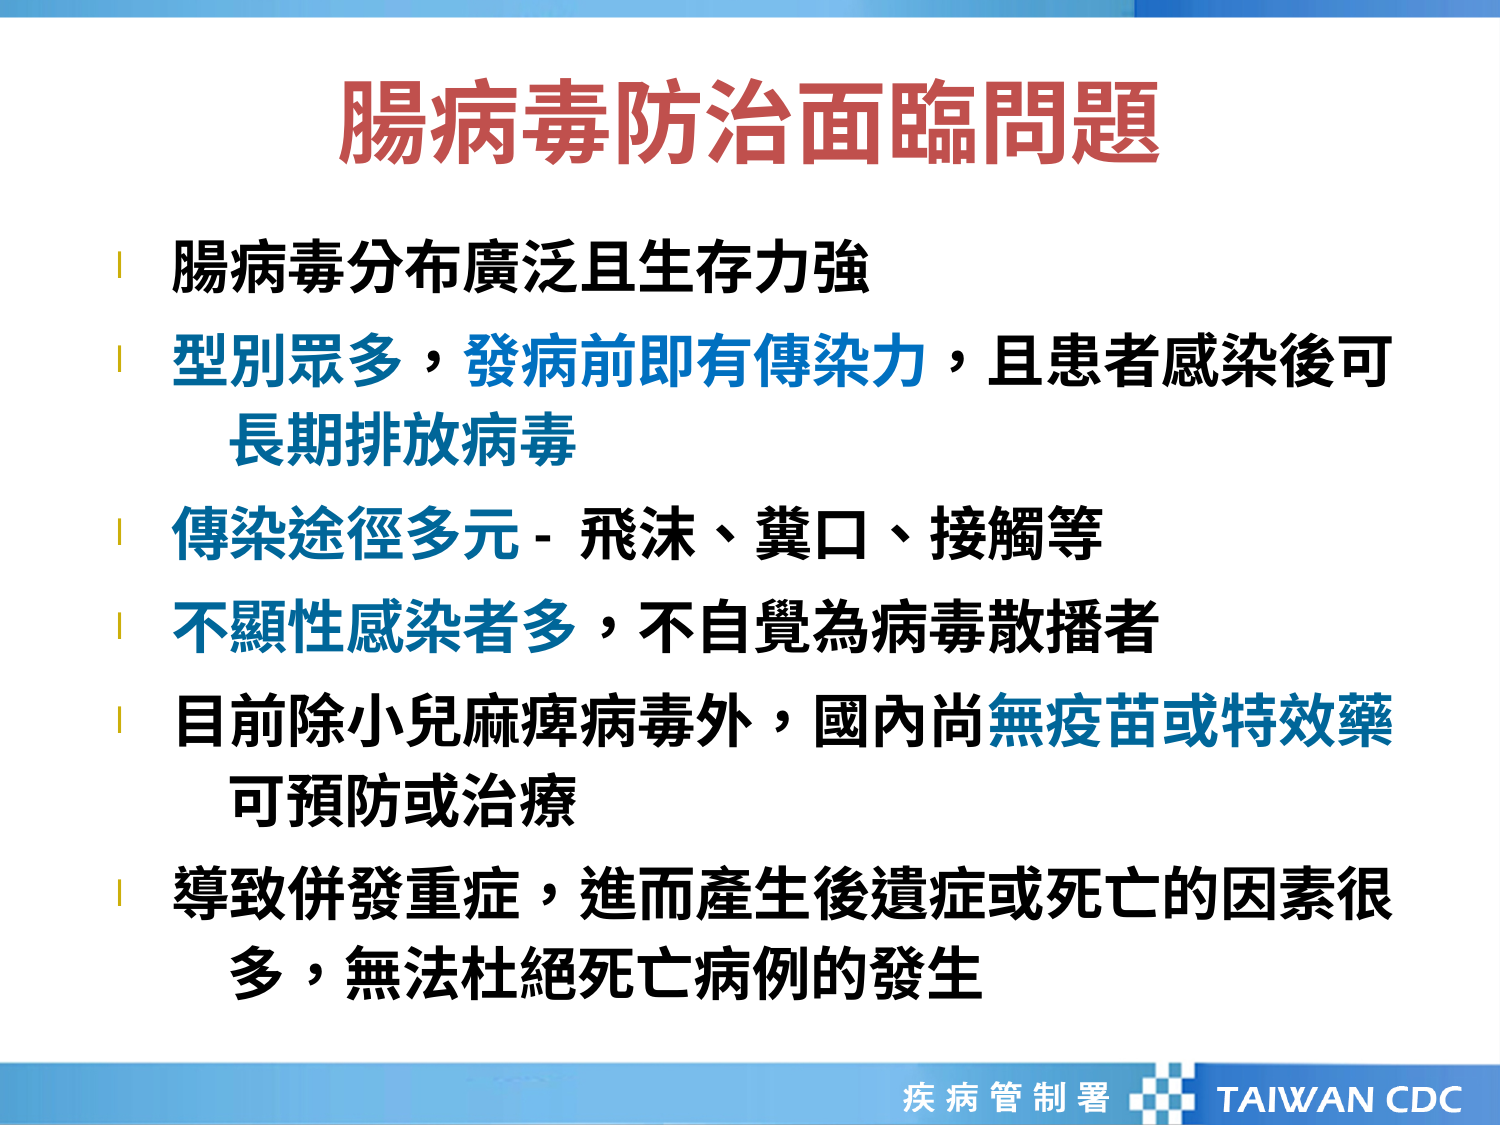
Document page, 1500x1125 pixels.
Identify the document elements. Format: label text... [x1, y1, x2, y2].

title 腸病毒防治面臨問題 [75, 25, 1426, 214]
list 腸病毒分布廣泛且生存力強 型別眾多，發病前即有傳染力，且患者感染後可長期排放病毒 傳染途徑多元- 飛沫、糞口、接觸等 不顯性感染者多，不自覺為病毒散播者 目前除小兒麻痺病毒外，國內尚無疫苗或特效藥可預防或治療 導致併發重症，進而產生後遺症或死亡的因素很多，無法杜絕死亡病例的發生 [100, 213, 1450, 1063]
